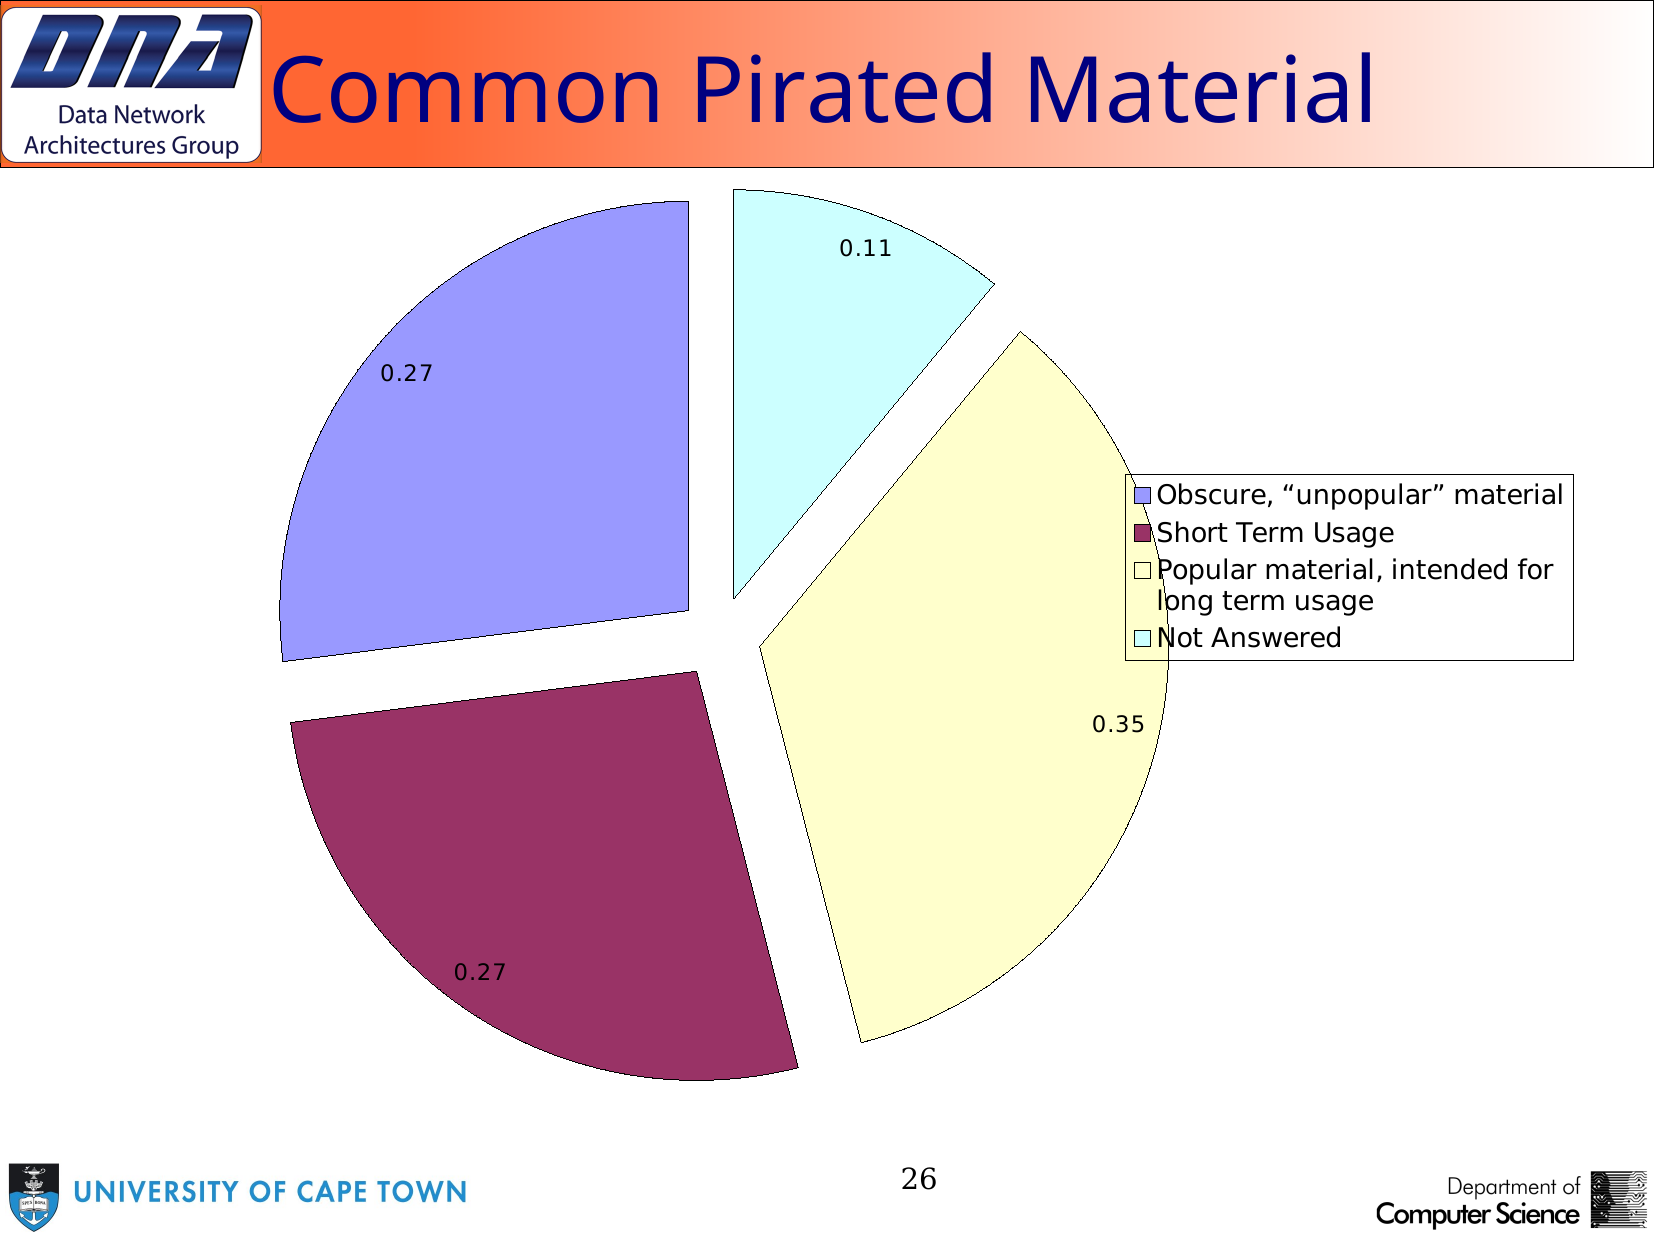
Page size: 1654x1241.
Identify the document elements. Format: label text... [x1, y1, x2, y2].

chart [112, 187, 1576, 1088]
title Common Pirated Material [268, 11, 1654, 162]
picture [5, 1159, 479, 1235]
picture [0, 5, 262, 163]
picture [1368, 1159, 1654, 1235]
